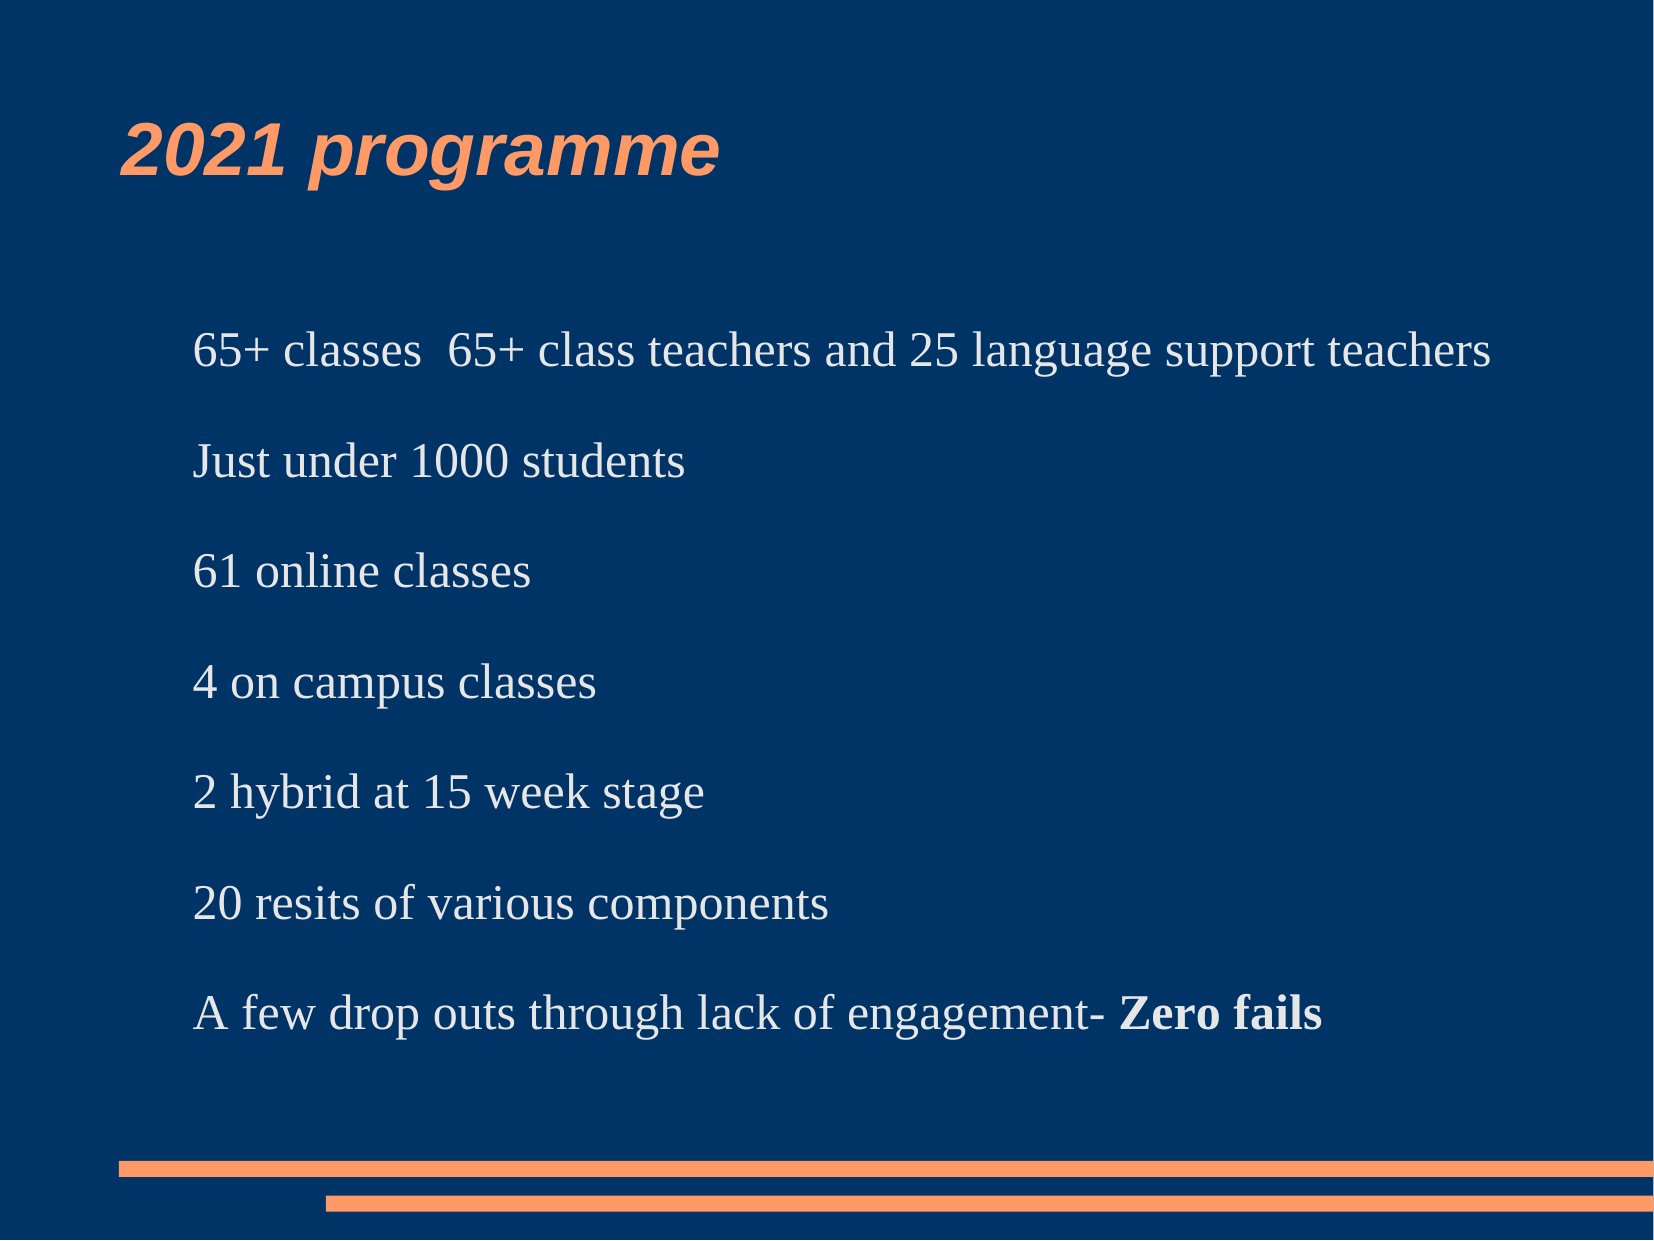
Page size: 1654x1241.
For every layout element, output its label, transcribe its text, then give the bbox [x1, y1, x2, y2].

list 65+ classes 65+ class teachers and 25 language support teachers Just under 1000 students 61 online classes 4 on campus classes 2 hybrid at 15 week stage 20 resits of various components A few drop outs through lack of engagement- Zero fails [121, 322, 1561, 1132]
title 2021 programme [121, 46, 1534, 254]
